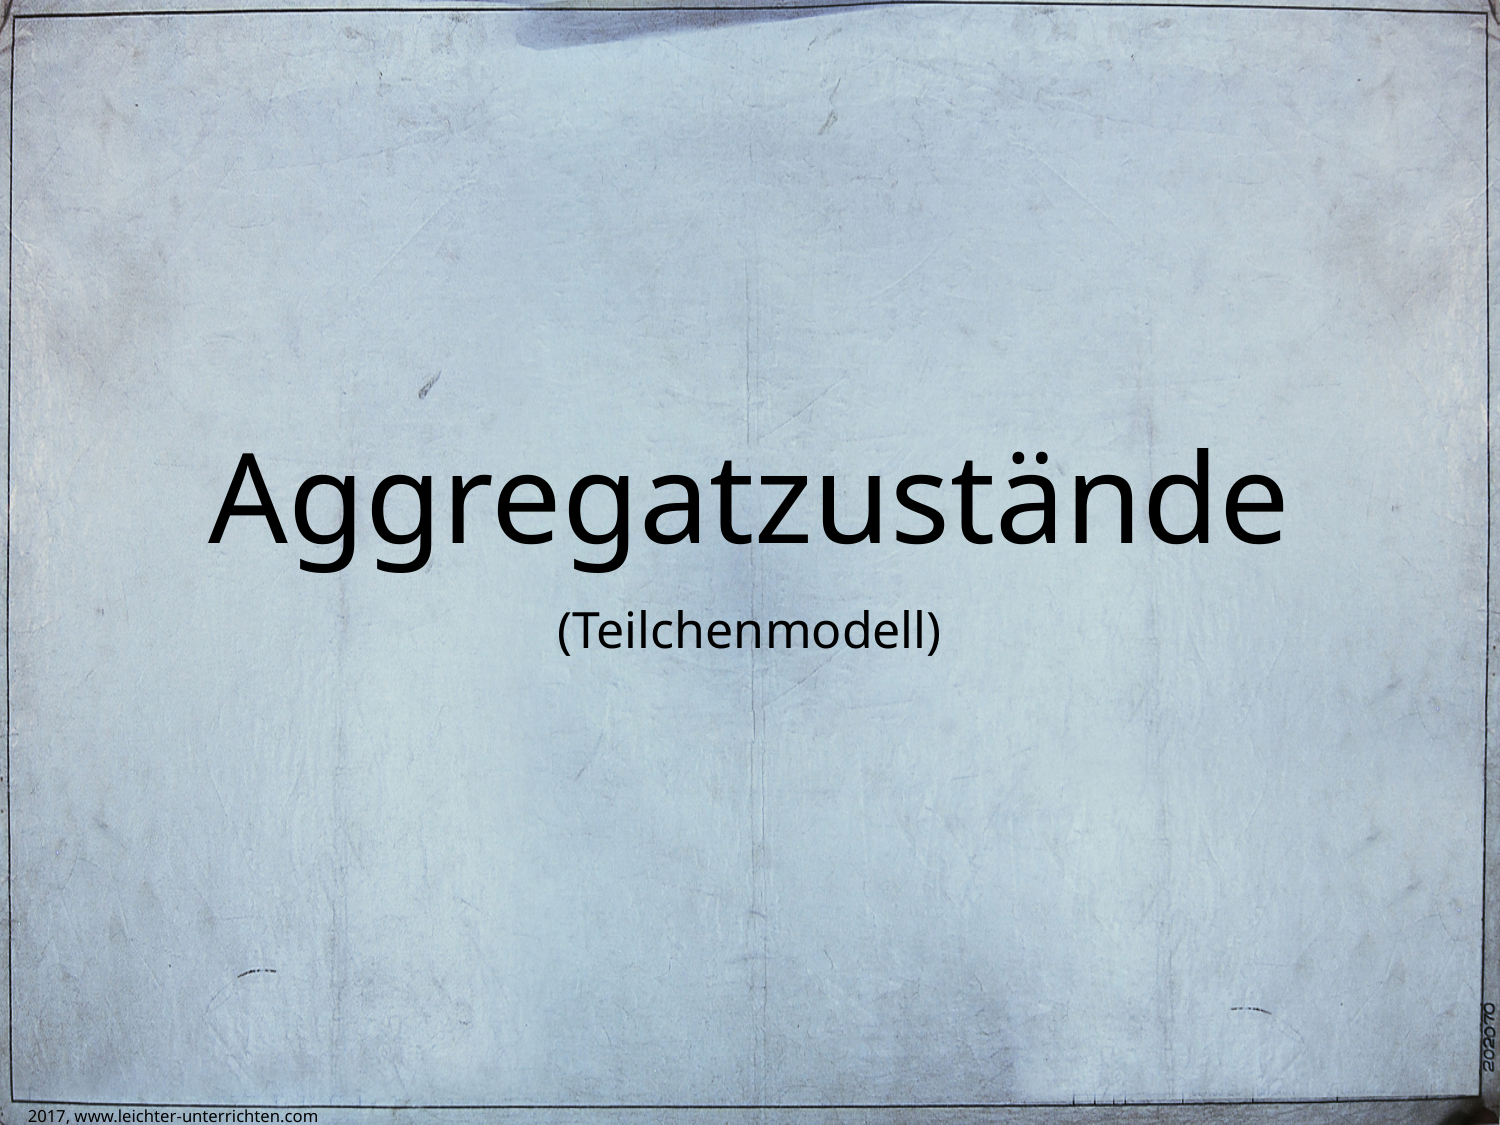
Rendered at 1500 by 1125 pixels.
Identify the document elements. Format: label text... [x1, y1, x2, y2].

subtitle (Teilchenmodell) [187, 590, 1313, 863]
title Aggregatzustände [112, 184, 1388, 576]
picture [0, 0, 1500, 1125]
